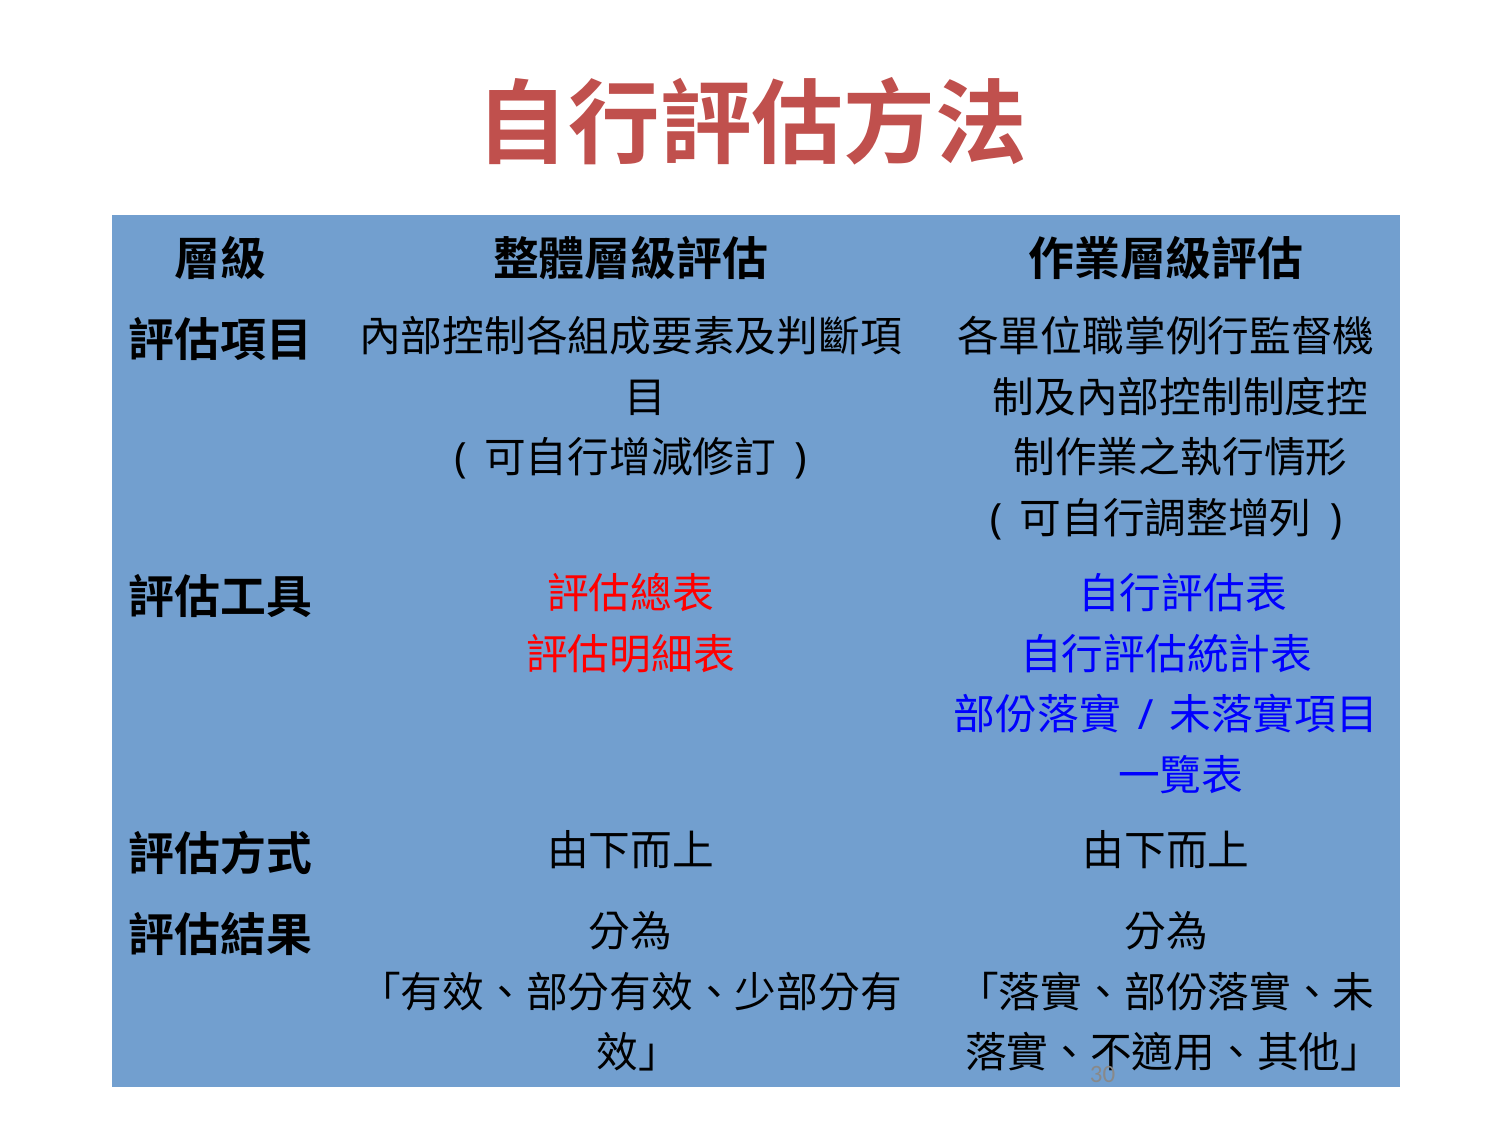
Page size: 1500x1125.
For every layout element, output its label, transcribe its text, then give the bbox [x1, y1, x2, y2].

table_cell 評估總表 評估明細表 [329, 553, 932, 810]
table_header 作業層級評估 [932, 215, 1400, 296]
table_cell 評估工具 [112, 553, 329, 810]
table_cell 評估方式 [112, 810, 329, 891]
table_header 整體層級評估 [329, 215, 932, 296]
table_cell 自行評估表 自行評估統計表 部份落實/未落實項目一覽表 [932, 553, 1400, 810]
table_cell 分為 「有效、部分有效、少部分有效」 [329, 891, 932, 1087]
table_cell 內部控制各組成要素及判斷項目 (可自行增減修訂) [329, 296, 932, 553]
table_cell 分為 「落實、部份落實、未落實、不適用、其他」 [932, 891, 1400, 1087]
table_cell 評估結果 [112, 891, 329, 1087]
text_box 30 [1074, 1042, 1426, 1103]
table_cell 由下而上 [932, 810, 1400, 891]
table_cell 評估項目 [112, 296, 329, 553]
table_cell 各單位職掌例行監督機制及內部控制制度控制作業之執行情形 (可自行調整增列) [932, 296, 1400, 553]
title 自行評估方法 [76, 54, 1427, 185]
table_header 層級 [112, 215, 329, 296]
table_cell 由下而上 [329, 810, 932, 891]
